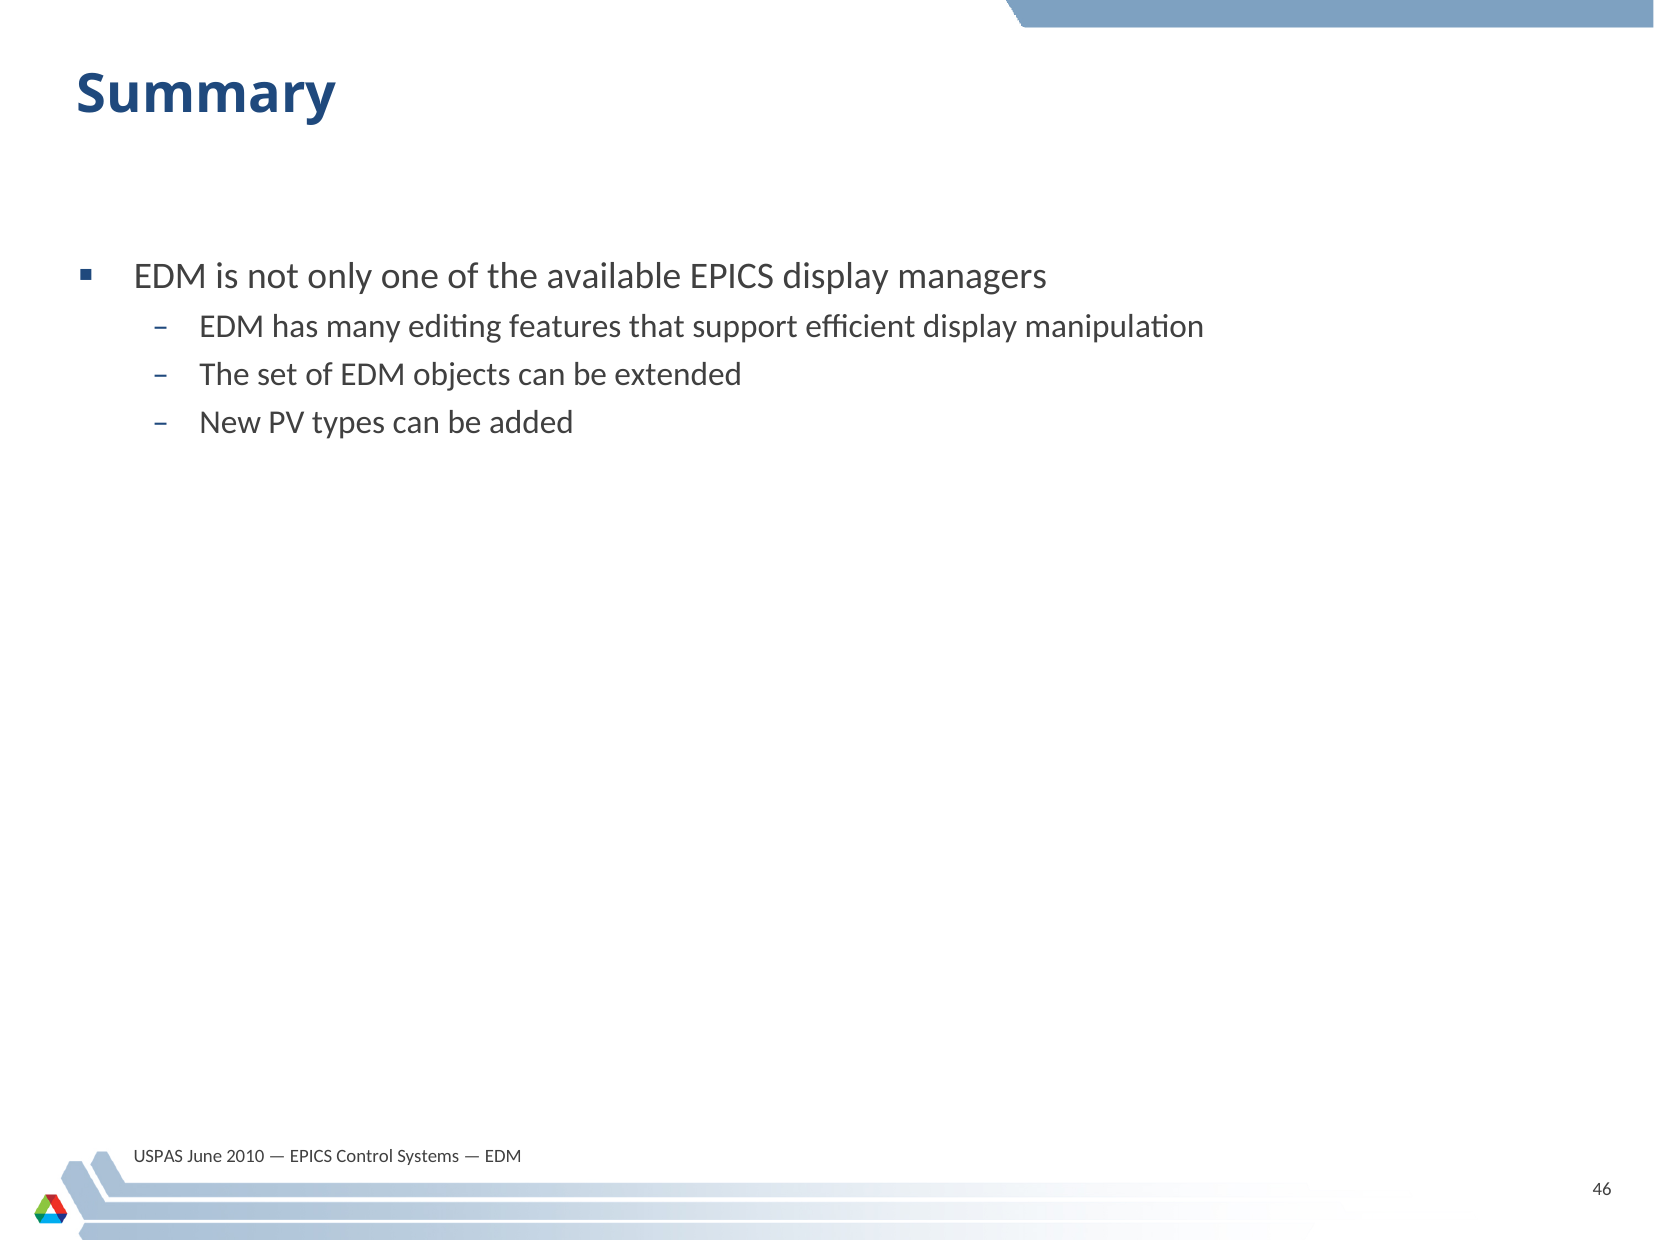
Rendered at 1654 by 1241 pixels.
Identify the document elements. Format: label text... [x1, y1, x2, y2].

picture [0, 0, 1654, 29]
picture [0, 1143, 1654, 1240]
list EDM is not only one of the available EPICS display managers EDM has many editing features that support efficient display manipulation The set of EDM objects can be extended New PV types can be added [62, 253, 1498, 816]
title Summary [61, 39, 1500, 143]
